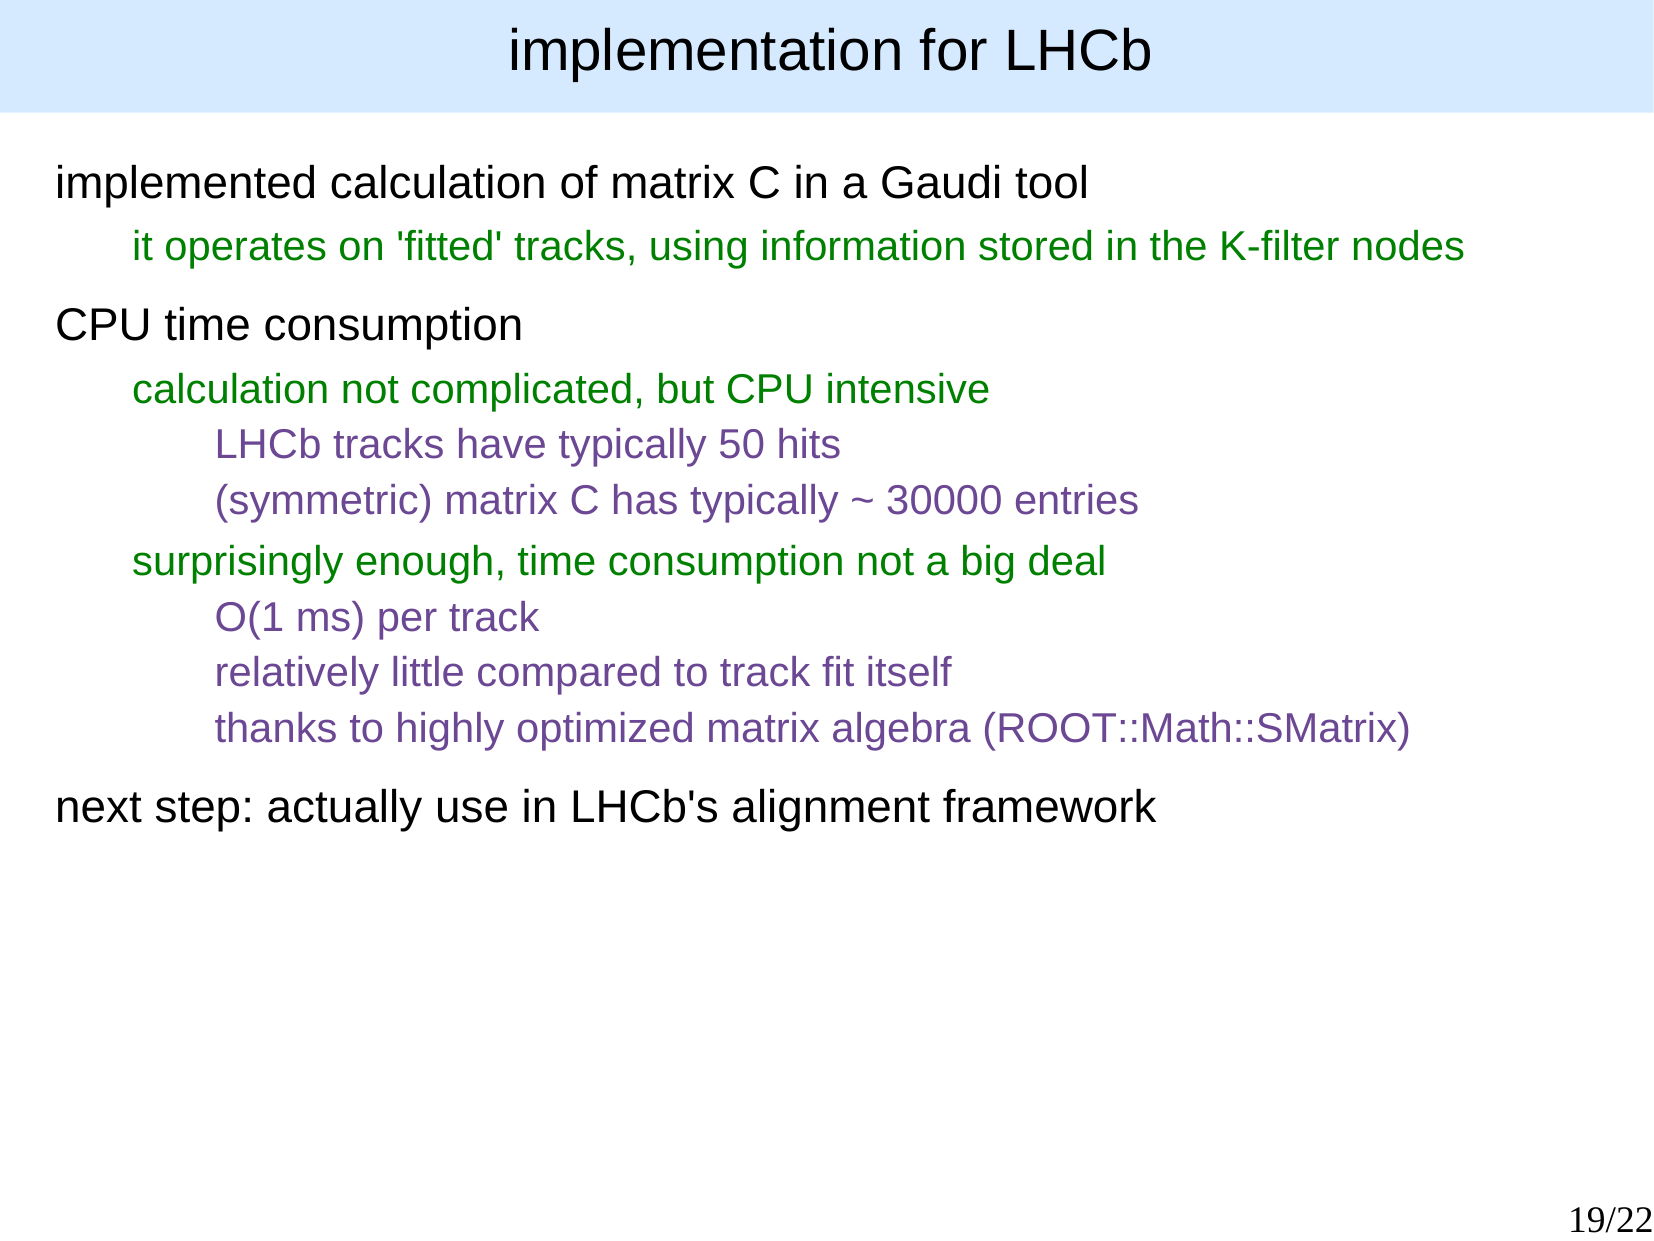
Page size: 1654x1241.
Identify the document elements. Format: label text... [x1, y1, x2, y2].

list implemented calculation of matrix C in a Gaudi tool it operates on 'fitted' tracks, using information stored in the K-filter nodes CPU time consumption calculation not complicated, but CPU intensive LHCb tracks have typically 50 hits (symmetric) matrix C has typically ~ 30000 entries surprisingly enough, time consumption not a big deal O(1 ms) per track relatively little compared to track fit itself thanks to highly optimized matrix algebra (ROOT::Math::SMatrix) next step: actually use in LHCb's alignment framework [37, 156, 1654, 1007]
title implementation for LHCb [86, 0, 1576, 101]
